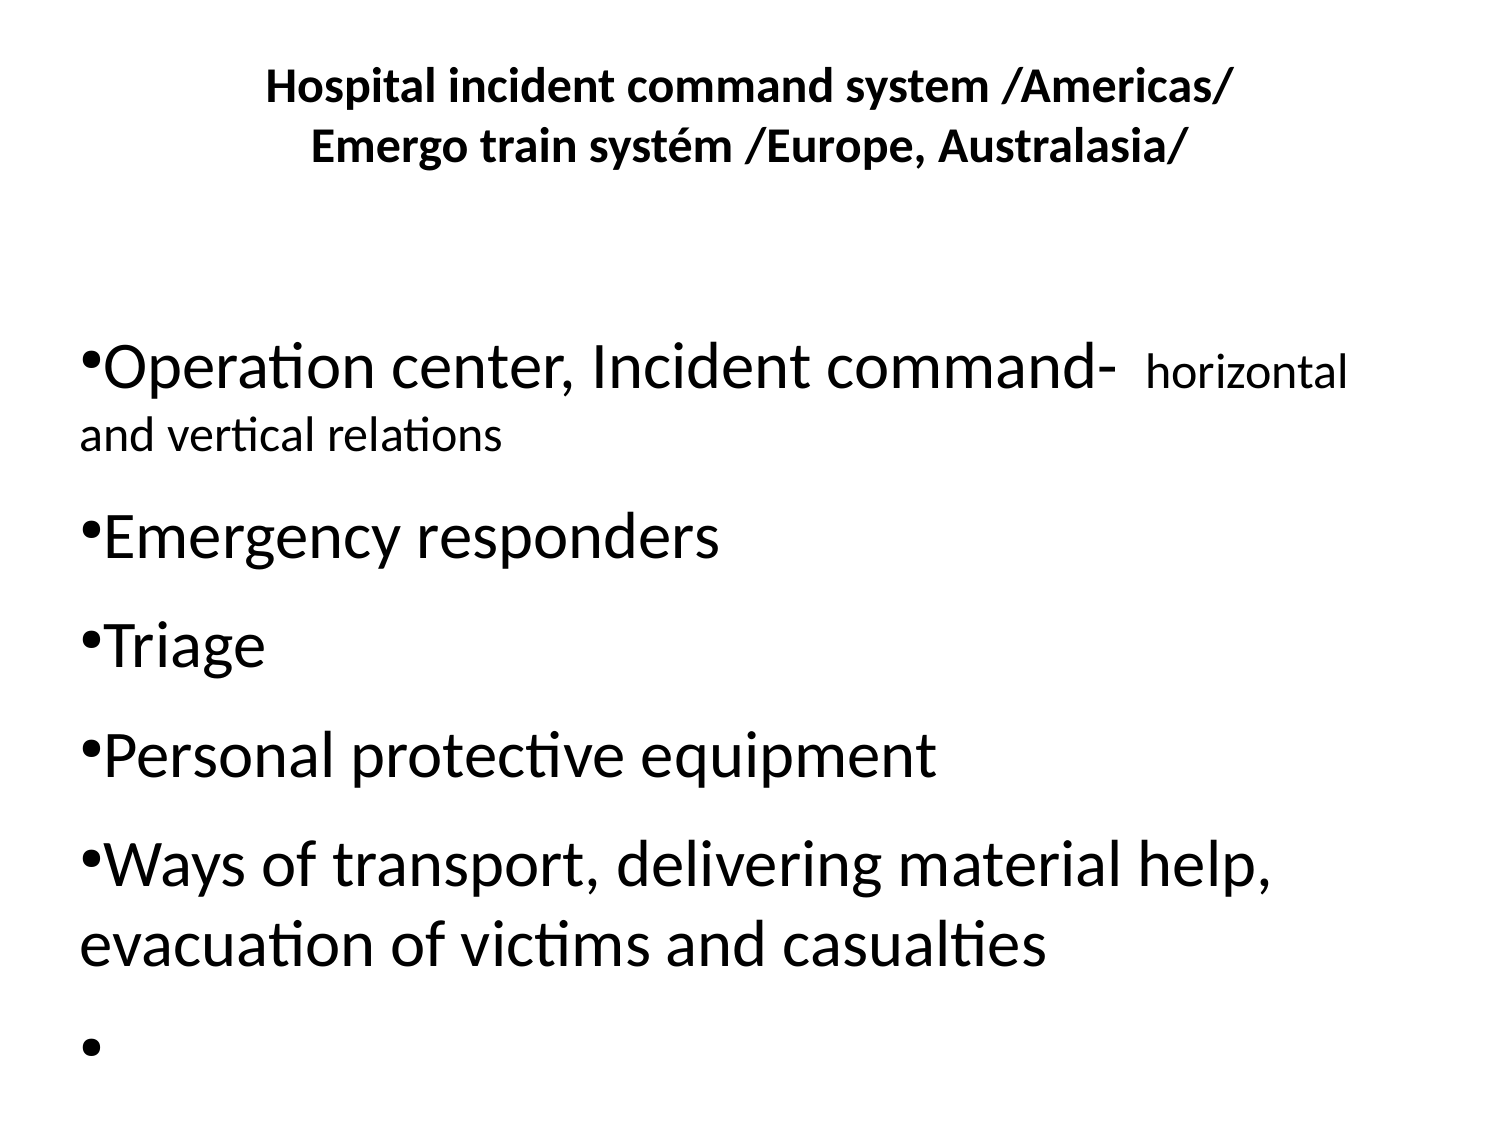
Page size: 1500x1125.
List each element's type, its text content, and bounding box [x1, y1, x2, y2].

list Operation center, Incident command- horizontal and vertical relations Emergency responders Triage Personal protective equipment Ways of transport, delivering material help, evacuation of victims and casualties [64, 314, 1425, 1005]
title Hospital incident command system /Americas/ Emergo train systém /Europe, Australasia/ [75, 45, 1425, 233]
